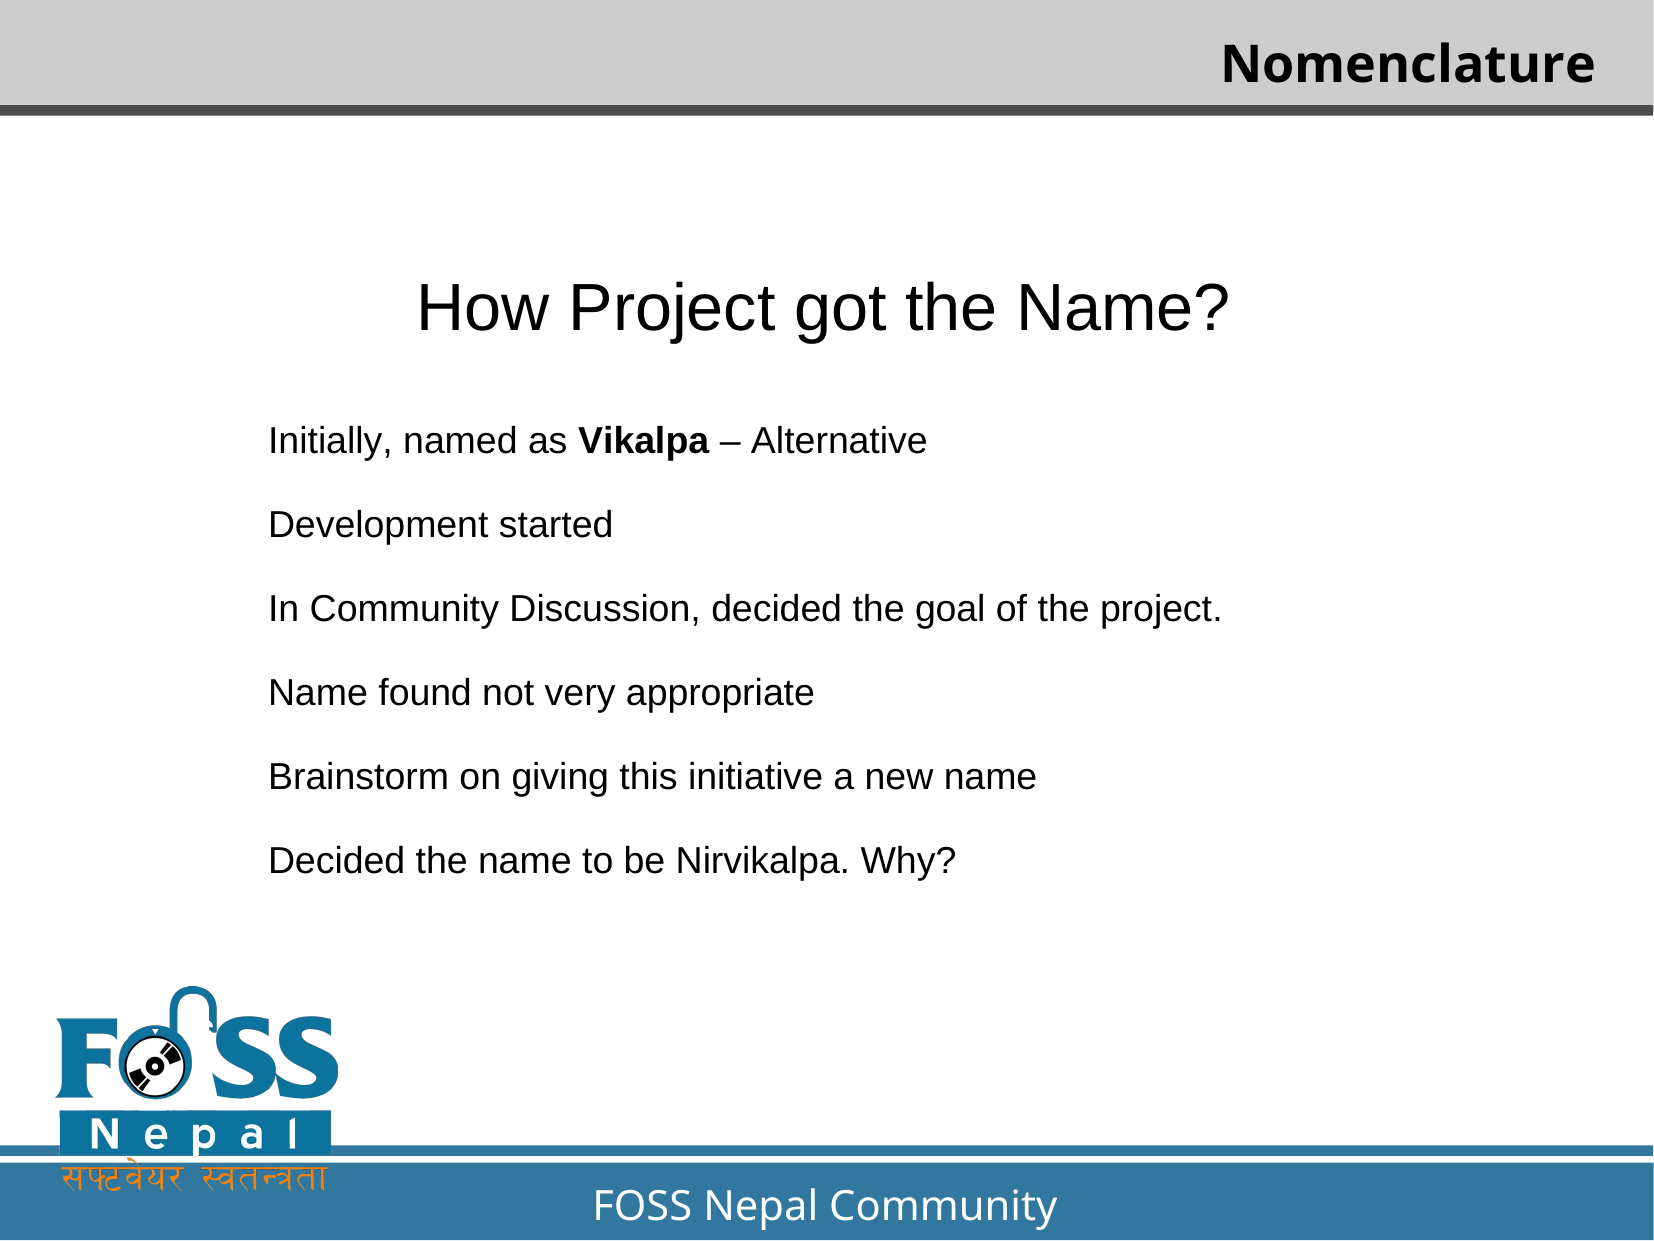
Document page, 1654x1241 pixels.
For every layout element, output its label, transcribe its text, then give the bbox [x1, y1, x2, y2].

picture [55, 986, 338, 1191]
text_box How Project got the Name? [401, 262, 1247, 361]
picture [197, 986, 338, 1085]
text_box Initially, named as Vikalpa – Alternative Development started In Community Discussion, decided the goal of the project. Name found not very appropriate Brainstorm on giving this initiative a new name Decided the name to be Nirvikalpa. Why? [242, 412, 1406, 988]
text_box Nomenclature [37, 19, 1611, 95]
